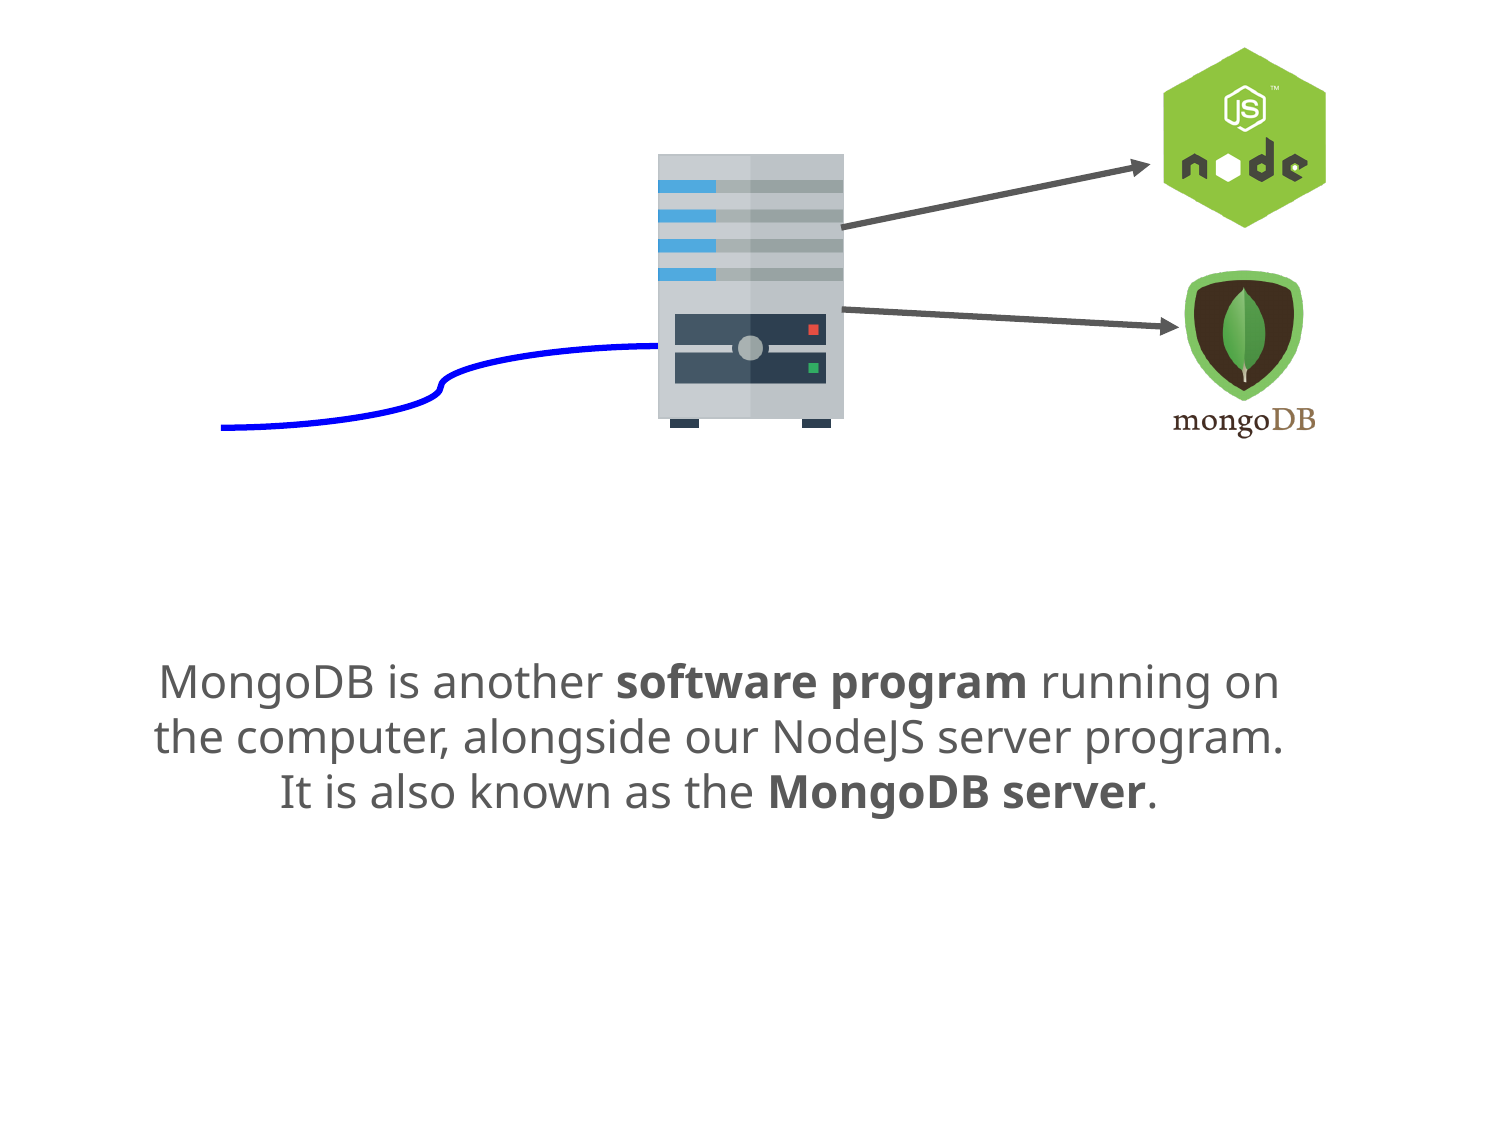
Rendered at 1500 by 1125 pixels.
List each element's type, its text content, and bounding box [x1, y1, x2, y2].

picture [602, 148, 895, 441]
list MongoDB is another software program running on the computer, alongside our NodeJS server program. It is also known as the MongoDB server. [118, 637, 1321, 816]
picture [1151, 45, 1337, 231]
picture [1151, 246, 1337, 464]
